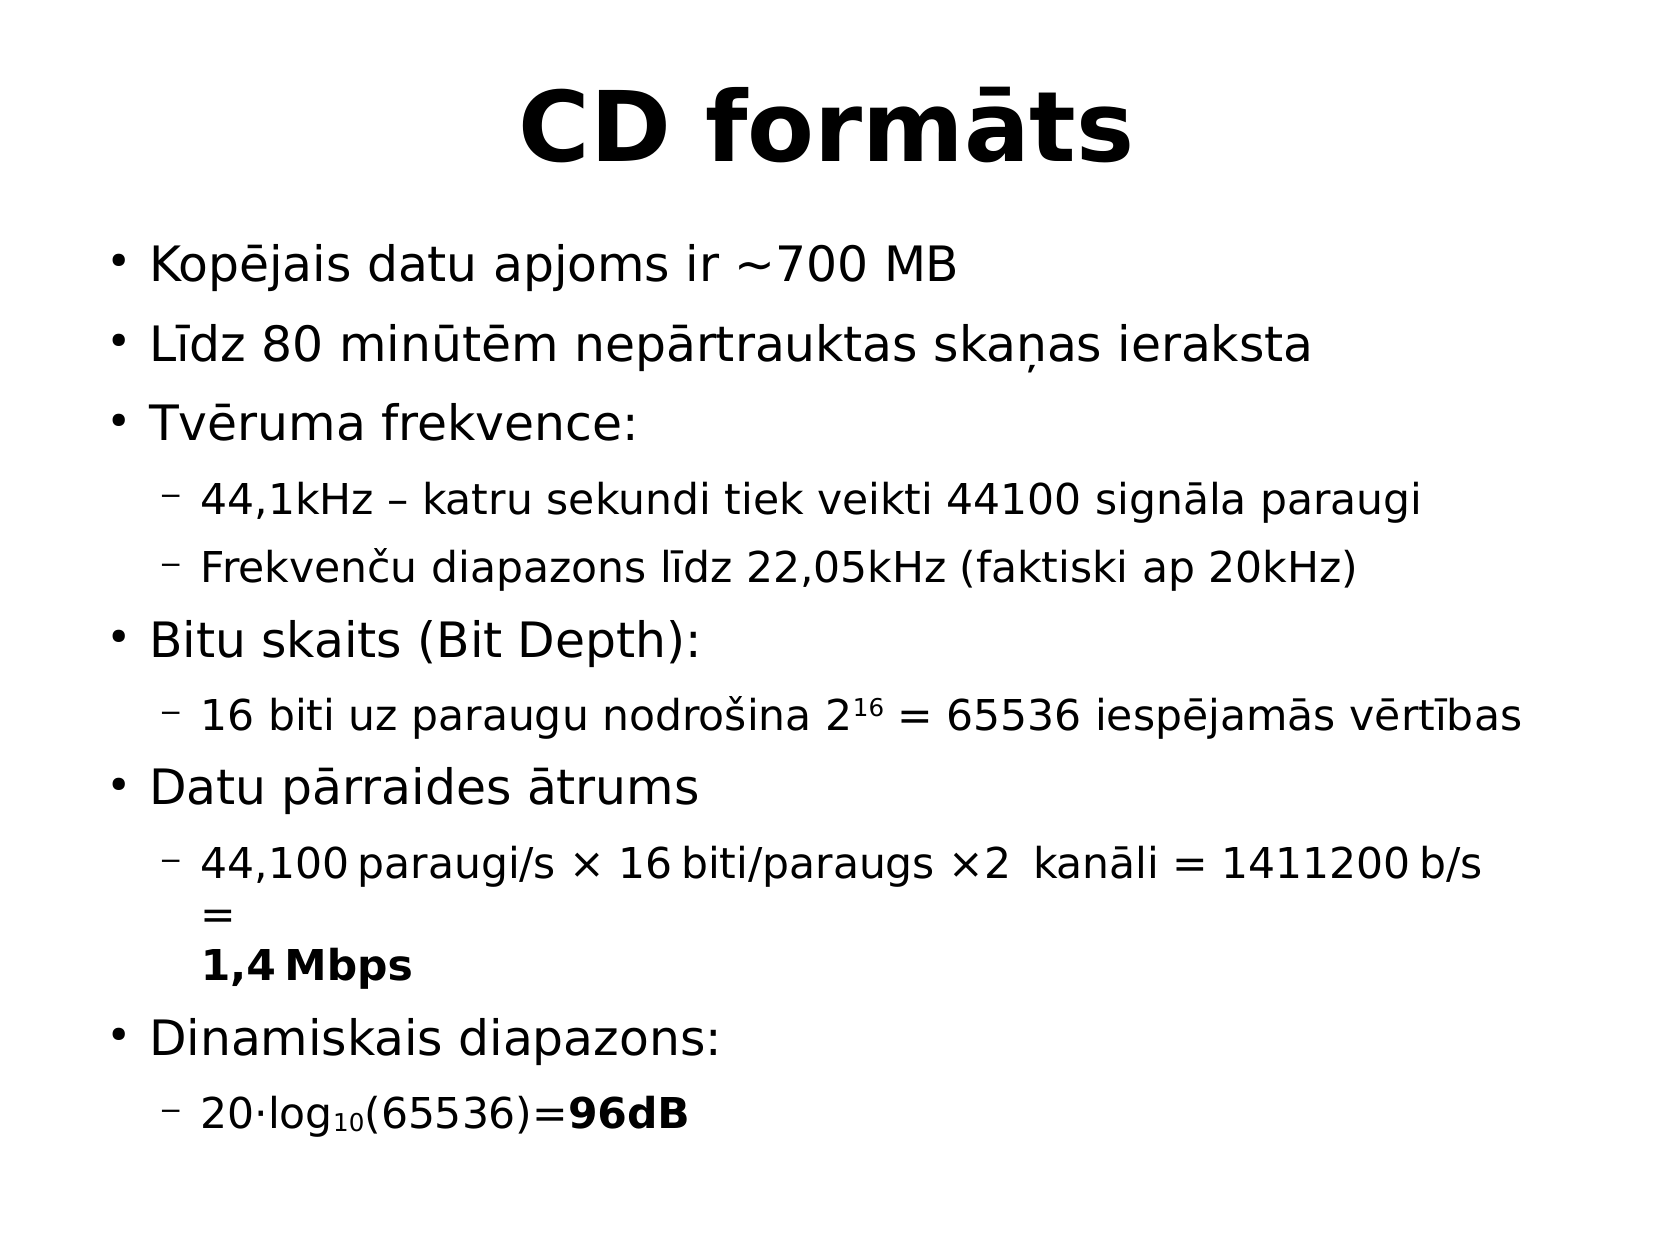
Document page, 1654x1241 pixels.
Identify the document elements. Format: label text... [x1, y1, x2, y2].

title CD formāts [82, 49, 1571, 196]
list Kopējais datu apjoms ir ~700 MB Līdz 80 minūtēm nepārtrauktas skaņas ieraksta Tvēruma frekvence: 44,1kHz – katru sekundi tiek veikti 44100 signāla paraugi Frekvenču diapazons līdz 22,05kHz (faktiski ap 20kHz) Bitu skaits (Bit Depth): 16 biti uz paraugu nodrošina 216 = 65536 iespējamās vērtības Datu pārraides ātrums 44,100 paraugi/s × 16 biti/paraugs ×2 kanāli = 1411200 b/s = 1,4 Mbps Dinamiskais diapazons: 20⋅log10(65536)=96dB [82, 225, 1538, 1186]
